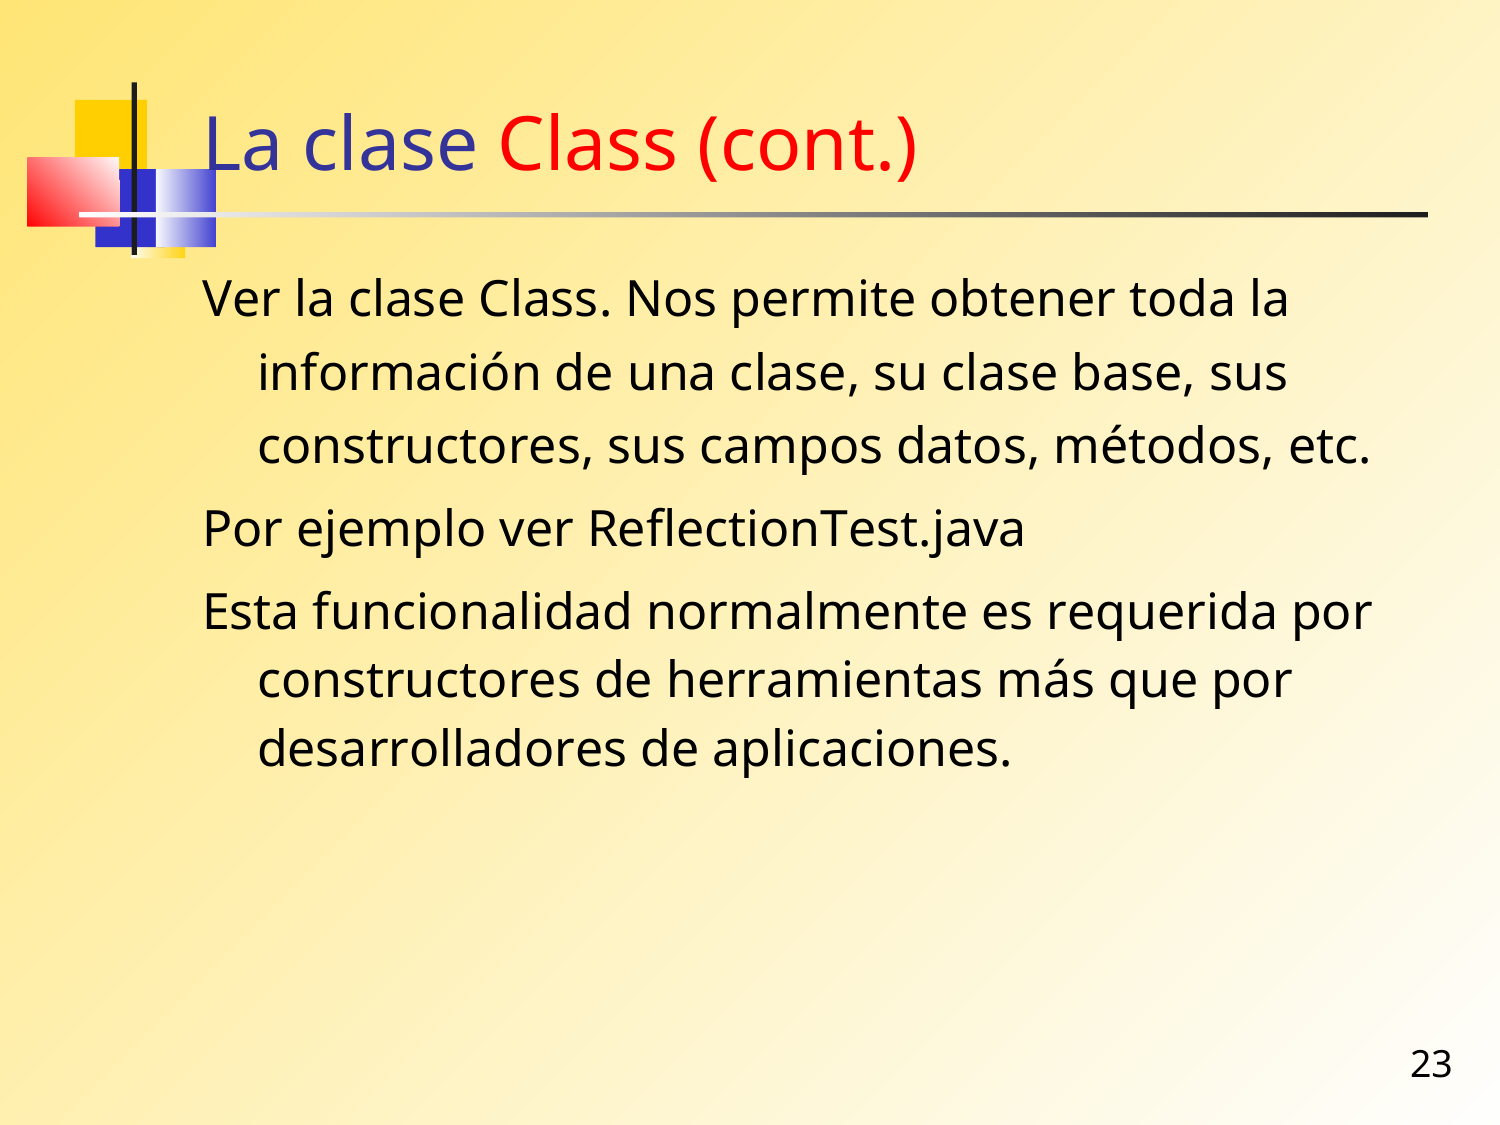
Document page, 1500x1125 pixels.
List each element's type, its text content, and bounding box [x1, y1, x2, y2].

title La clase Class (cont.)‏ [187, 37, 1466, 201]
list Ver la clase Class. Nos permite obtener toda la información de una clase, su clase base, sus constructores, sus campos datos, métodos, etc. Por ejemplo ver ReflectionTest.java Esta funcionalidad normalmente es requerida por constructores de herramientas más que por desarrolladores de aplicaciones. [187, 249, 1463, 1013]
